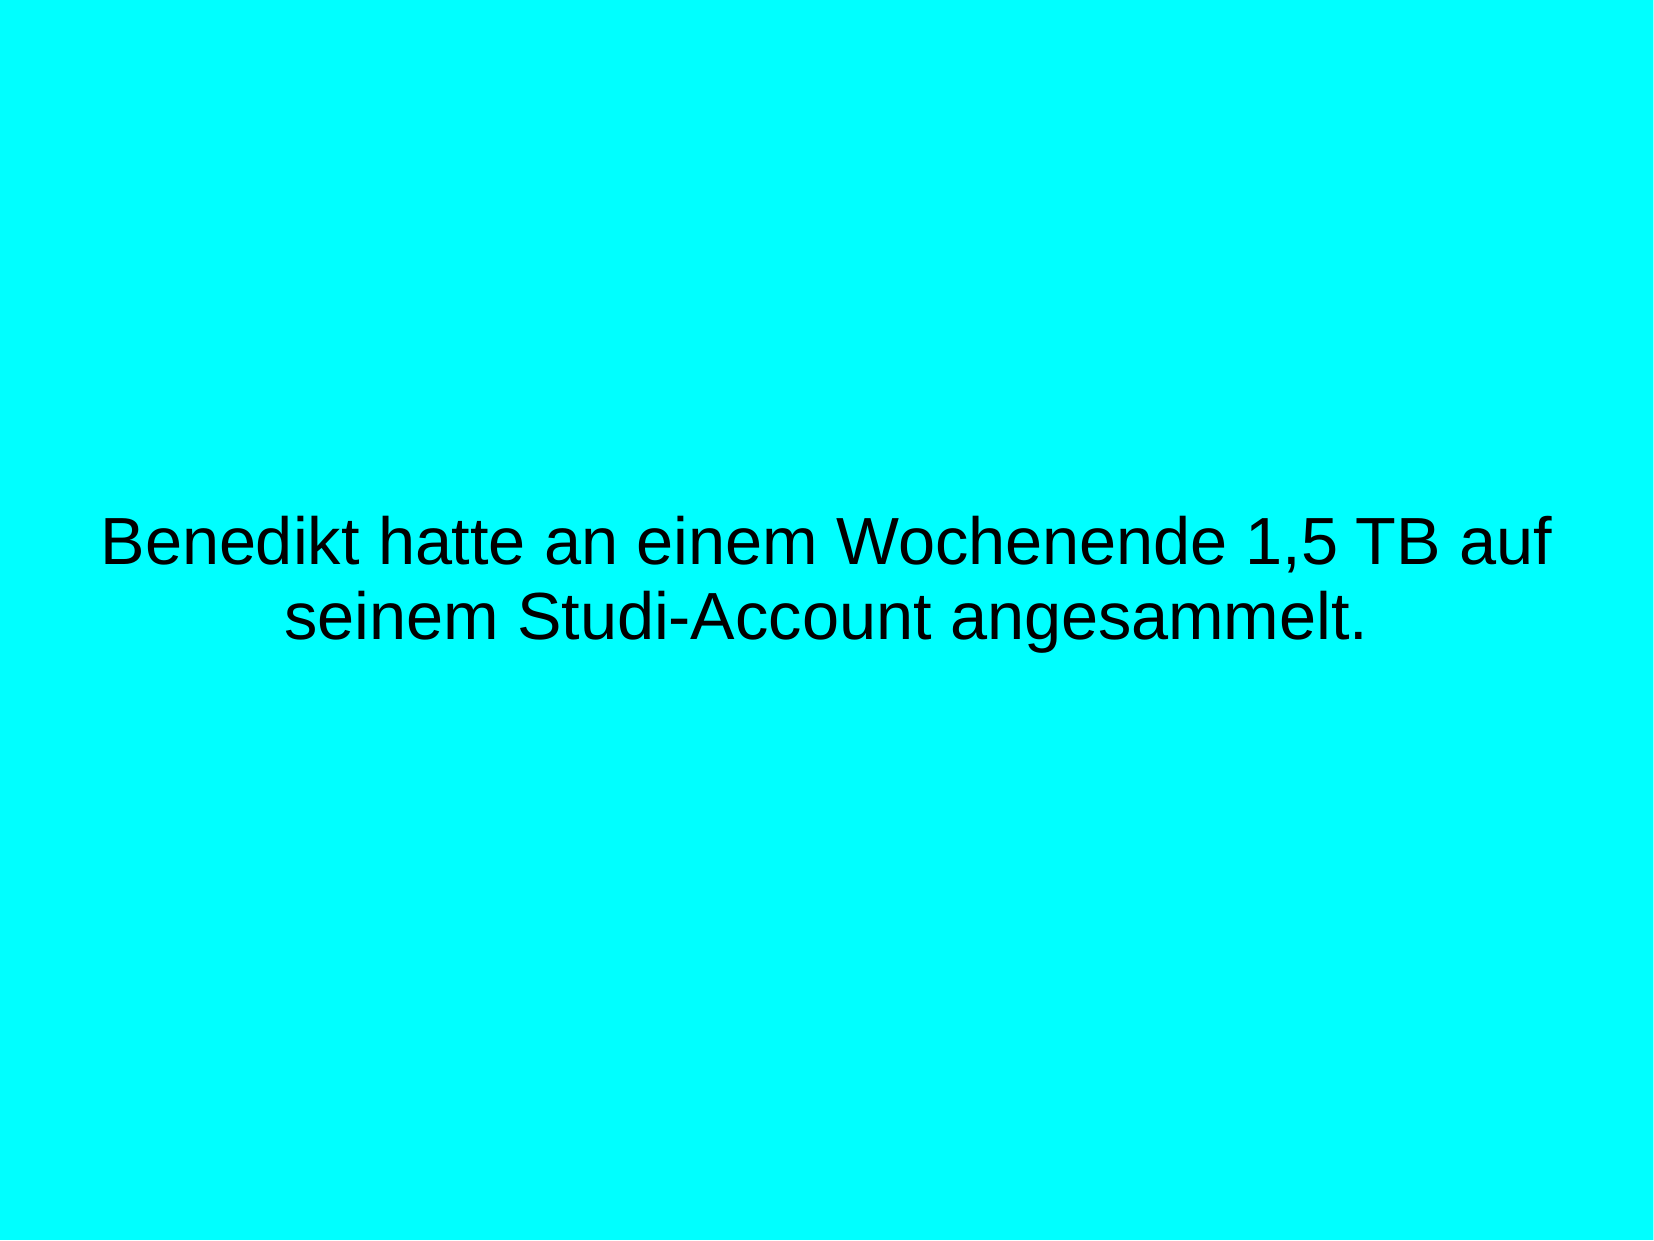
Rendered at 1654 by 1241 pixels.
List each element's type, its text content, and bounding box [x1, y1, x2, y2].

subtitle Benedikt hatte an einem Wochenende 1,5 TB auf seinem Studi-Account angesammelt. [82, 49, 1571, 1109]
